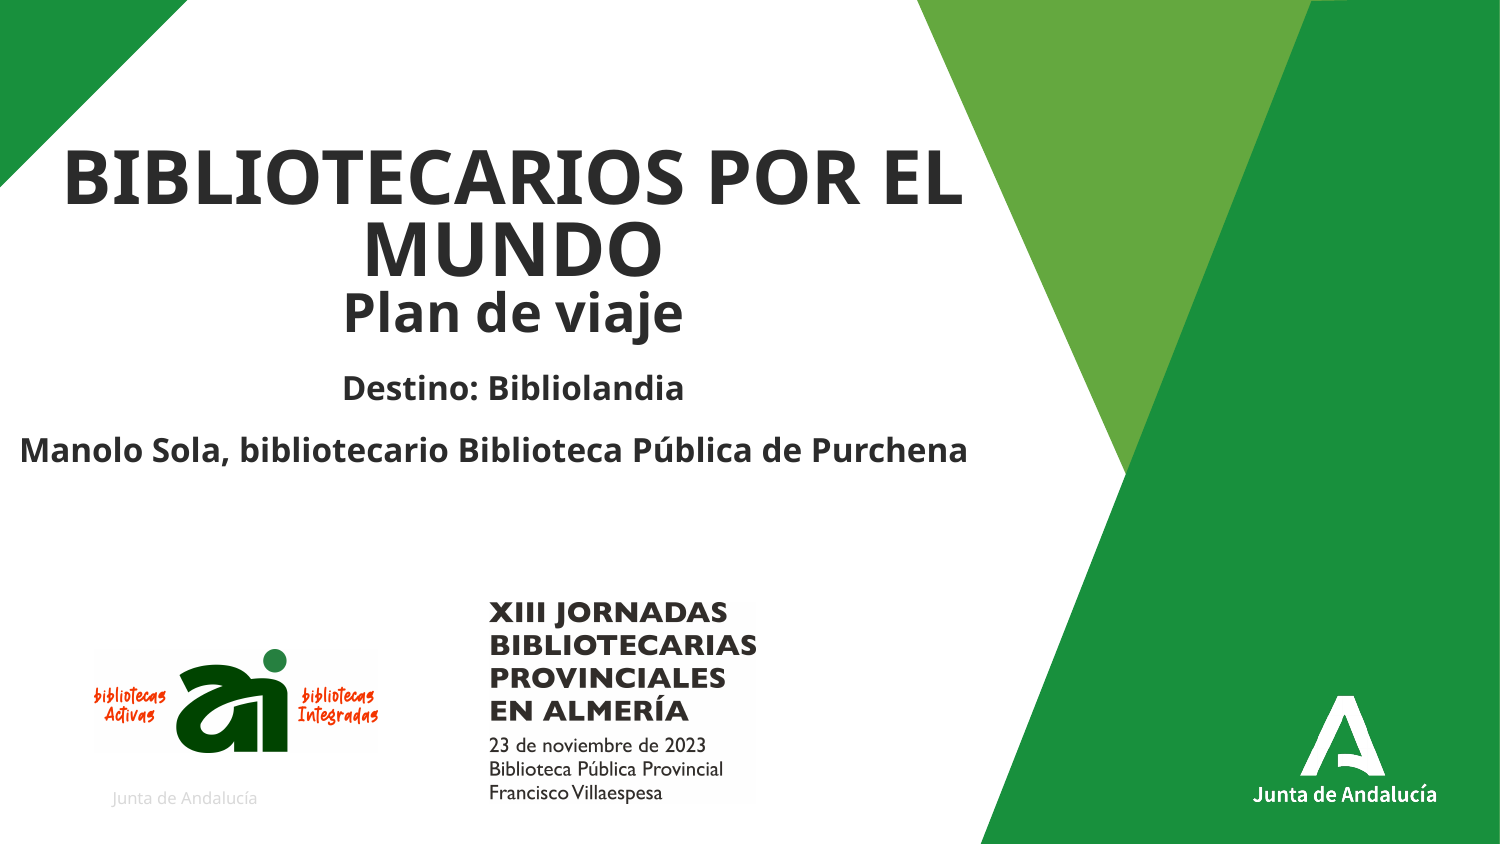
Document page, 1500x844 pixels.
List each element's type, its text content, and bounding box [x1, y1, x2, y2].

text_box BIBLIOTECARIOS POR EL MUNDO Plan de viaje Destino: Bibliolandia Manolo Sola, bibliotecario Biblioteca Pública de Purchena [0, 141, 1052, 211]
text_box [0, 0, 188, 141]
picture [489, 602, 756, 804]
text_box [917, 0, 1500, 844]
picture [1244, 650, 1441, 844]
picture [94, 649, 378, 753]
